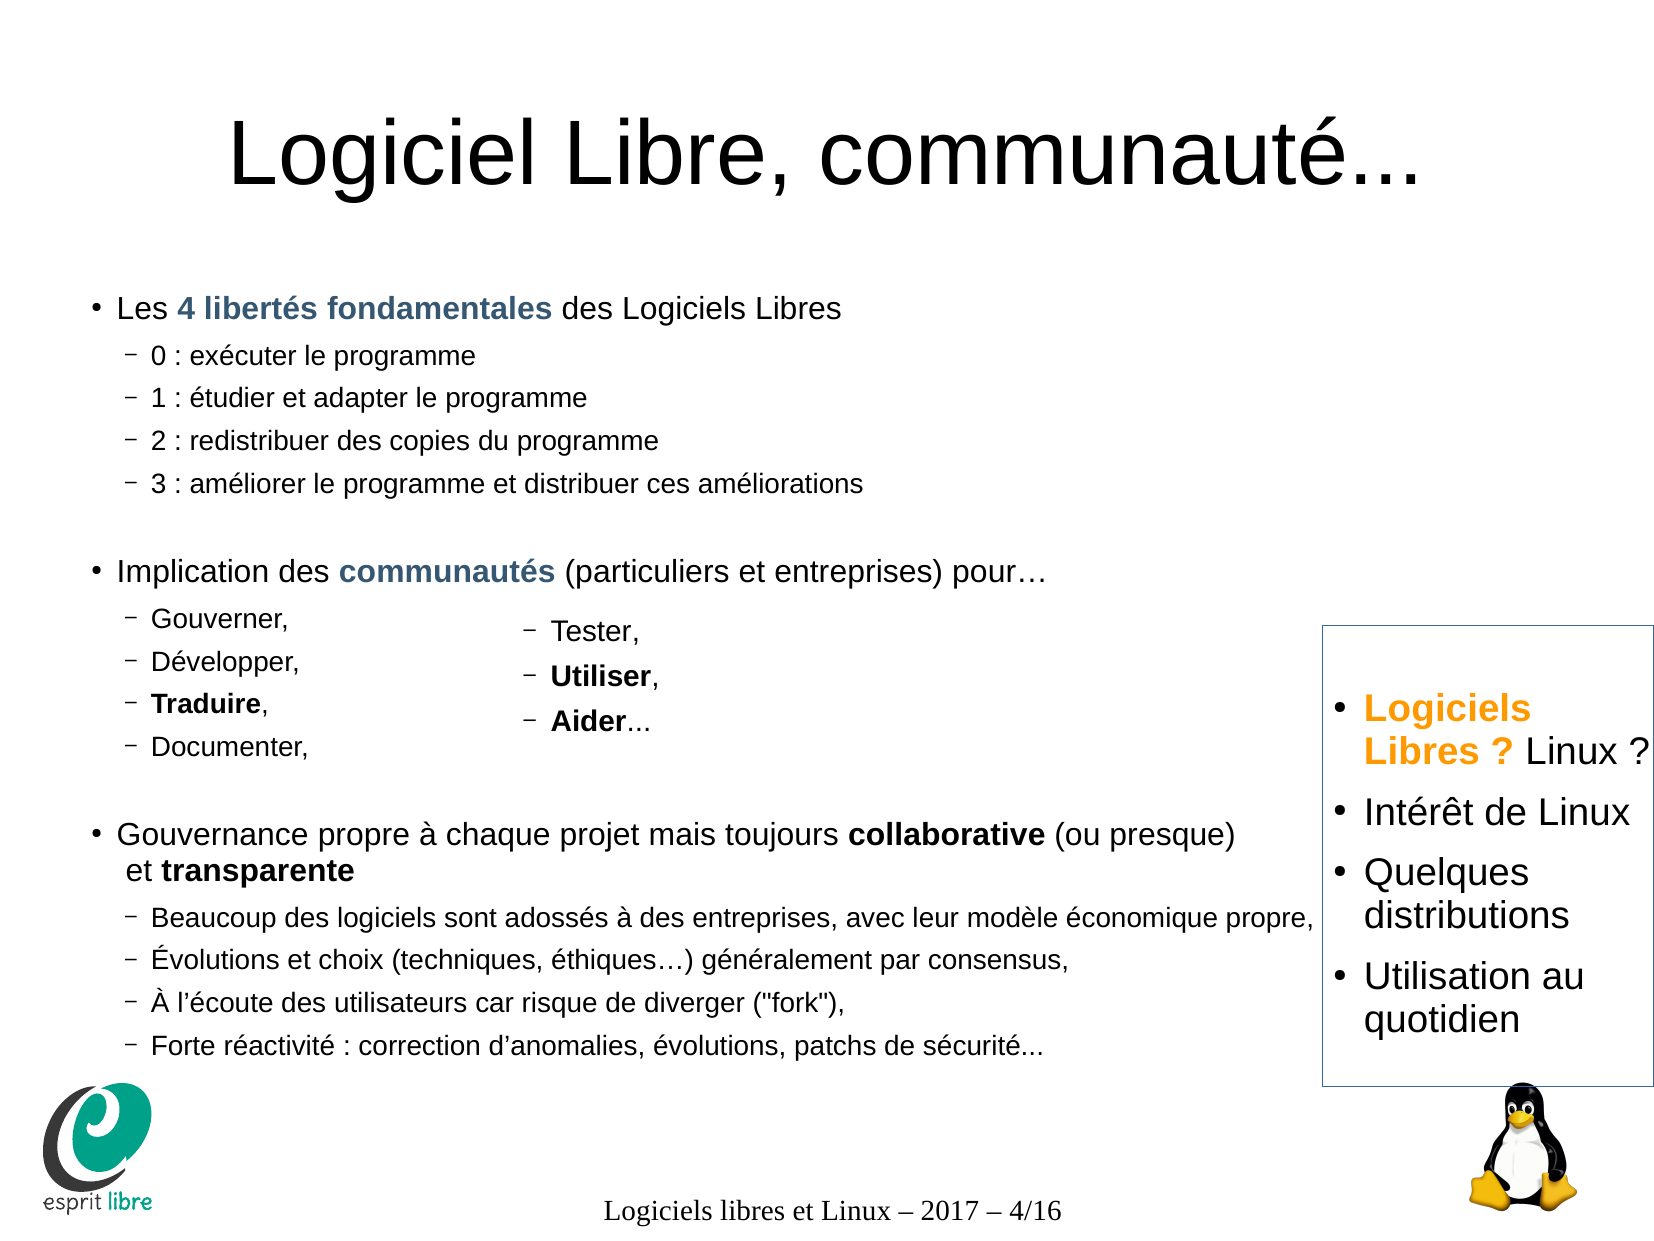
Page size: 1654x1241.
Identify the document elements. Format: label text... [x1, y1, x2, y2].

picture [1462, 1087, 1583, 1217]
list Logiciels Libres ? Linux ? Intérêt de Linux Quelques distributions Utilisation au quotidien [1322, 625, 1654, 1087]
title Logiciel Libre, communauté... [0, 49, 1654, 257]
list Tester, Utiliser, Aider... [478, 614, 916, 739]
list Les 4 libertés fondamentales des Logiciels Libres 0 : exécuter le programme 1 : étudier et adapter le programme 2 : redistribuer des copies du programme 3 : améliorer le programme et distribuer ces améliorations Implication des communautés (particuliers et entreprises) pour… Gouverner, Développer, Traduire, Documenter, Gouvernance propre à chaque projet mais toujours collaborative (ou presque) et transparente Beaucoup des logiciels sont adossés à des entreprises, avec leur modèle économique propre, Évolutions et choix (techniques, éthiques…) généralement par consensus, À l’écoute des utilisateurs car risque de diverger ("fork"), Forte réactivité : correction d’anomalies, évolutions, patchs de sécurité... [82, 290, 1571, 1063]
